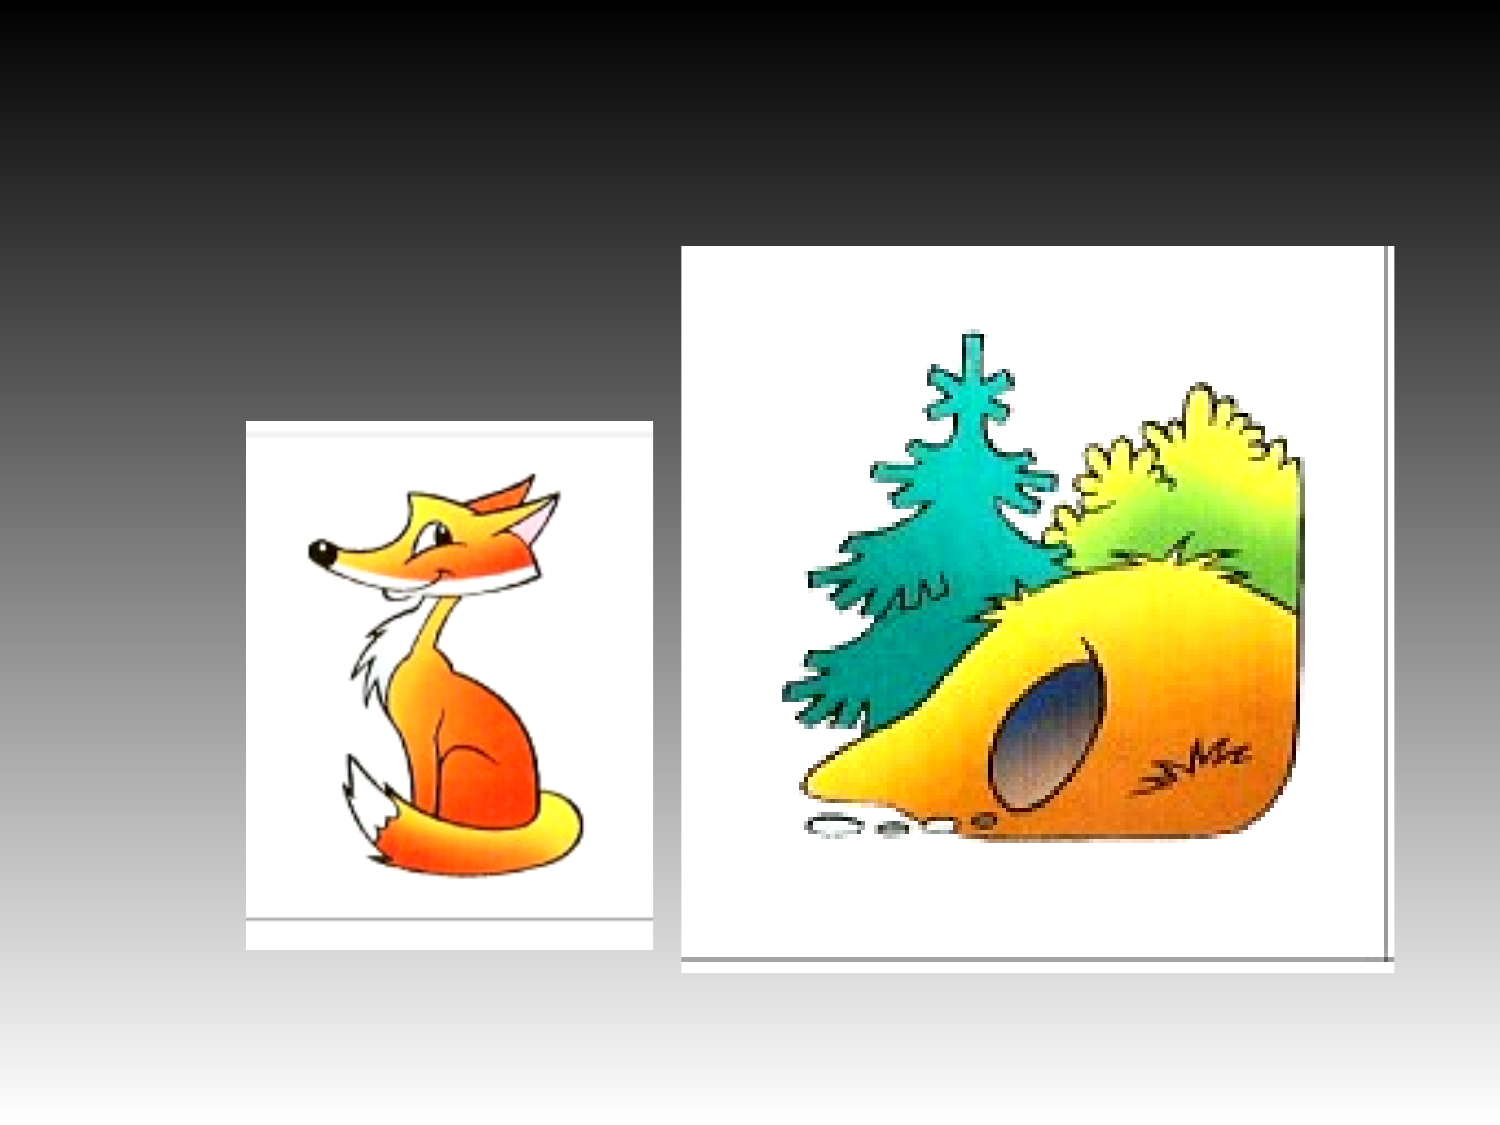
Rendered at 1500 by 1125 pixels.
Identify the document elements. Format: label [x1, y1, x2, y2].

picture [681, 246, 1395, 973]
picture [246, 421, 654, 950]
